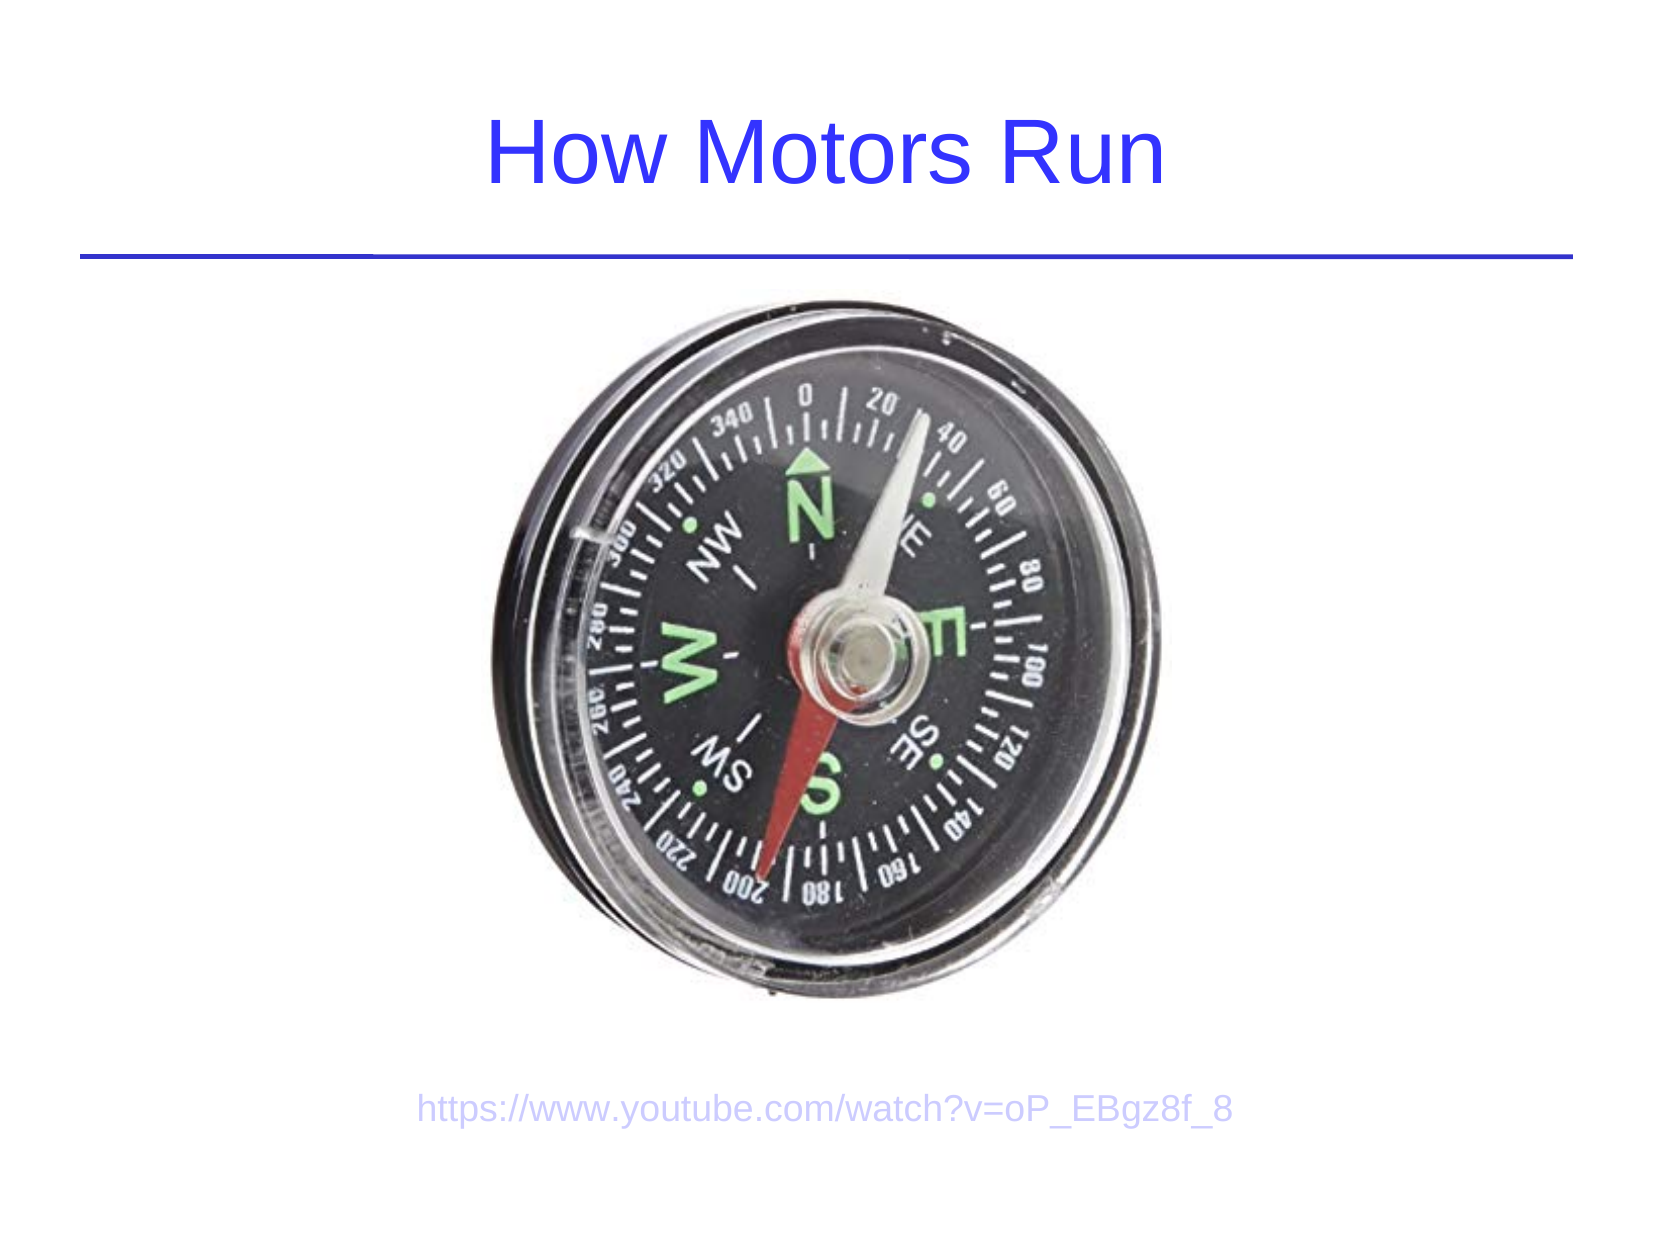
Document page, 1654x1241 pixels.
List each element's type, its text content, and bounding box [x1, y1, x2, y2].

title How Motors Run [82, 49, 1570, 256]
text_box https://www.youtube.com/watch?v=oP_EBgz8f_8 [135, 1079, 1516, 1138]
picture [481, 289, 1172, 1009]
